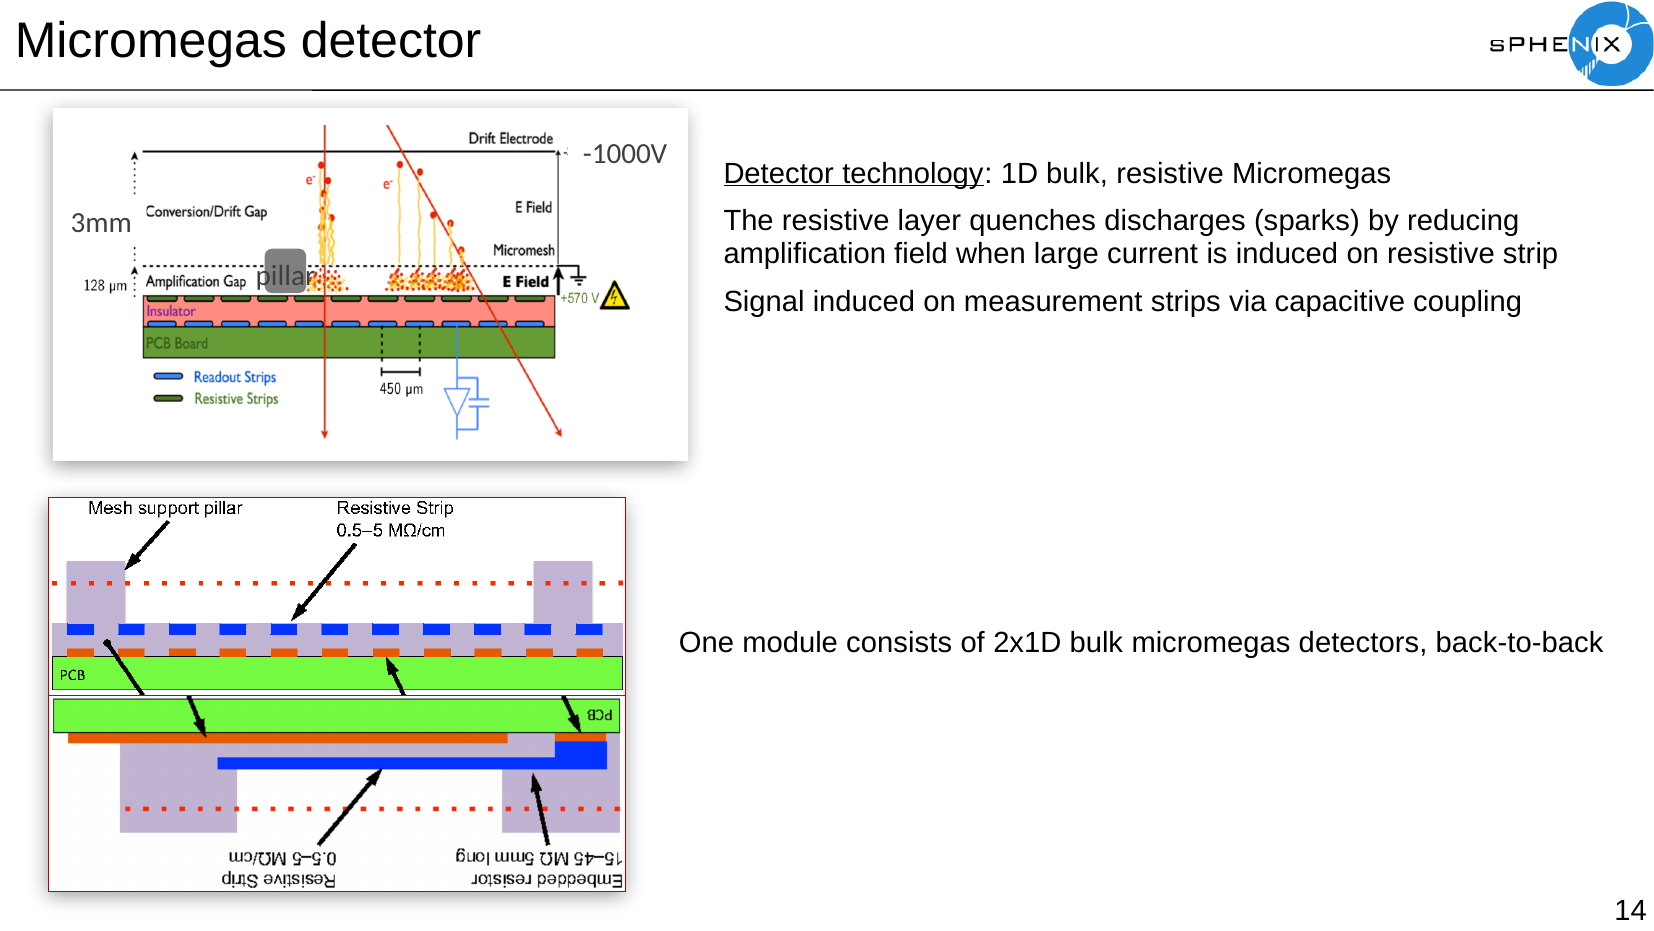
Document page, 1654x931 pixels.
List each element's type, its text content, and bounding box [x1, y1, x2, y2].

text_box One module consists of 2x1D bulk micromegas detectors, back-to-back [664, 618, 1629, 667]
text_box -1000V [568, 127, 683, 178]
text_box [52, 108, 688, 461]
picture [48, 497, 626, 892]
picture [69, 125, 689, 454]
text_box 3mm [55, 195, 147, 246]
text_box pillar [240, 248, 331, 299]
picture [1490, 1, 1654, 86]
text_box Micromegas detector [0, 0, 1500, 79]
text_box Detector technology: 1D bulk, resistive Micromegas The resistive layer quenches discharges (sparks) by reducing amplification field when large current is induced on resistive strip Signal induced on measurement strips via capacitive coupling [708, 149, 1623, 326]
